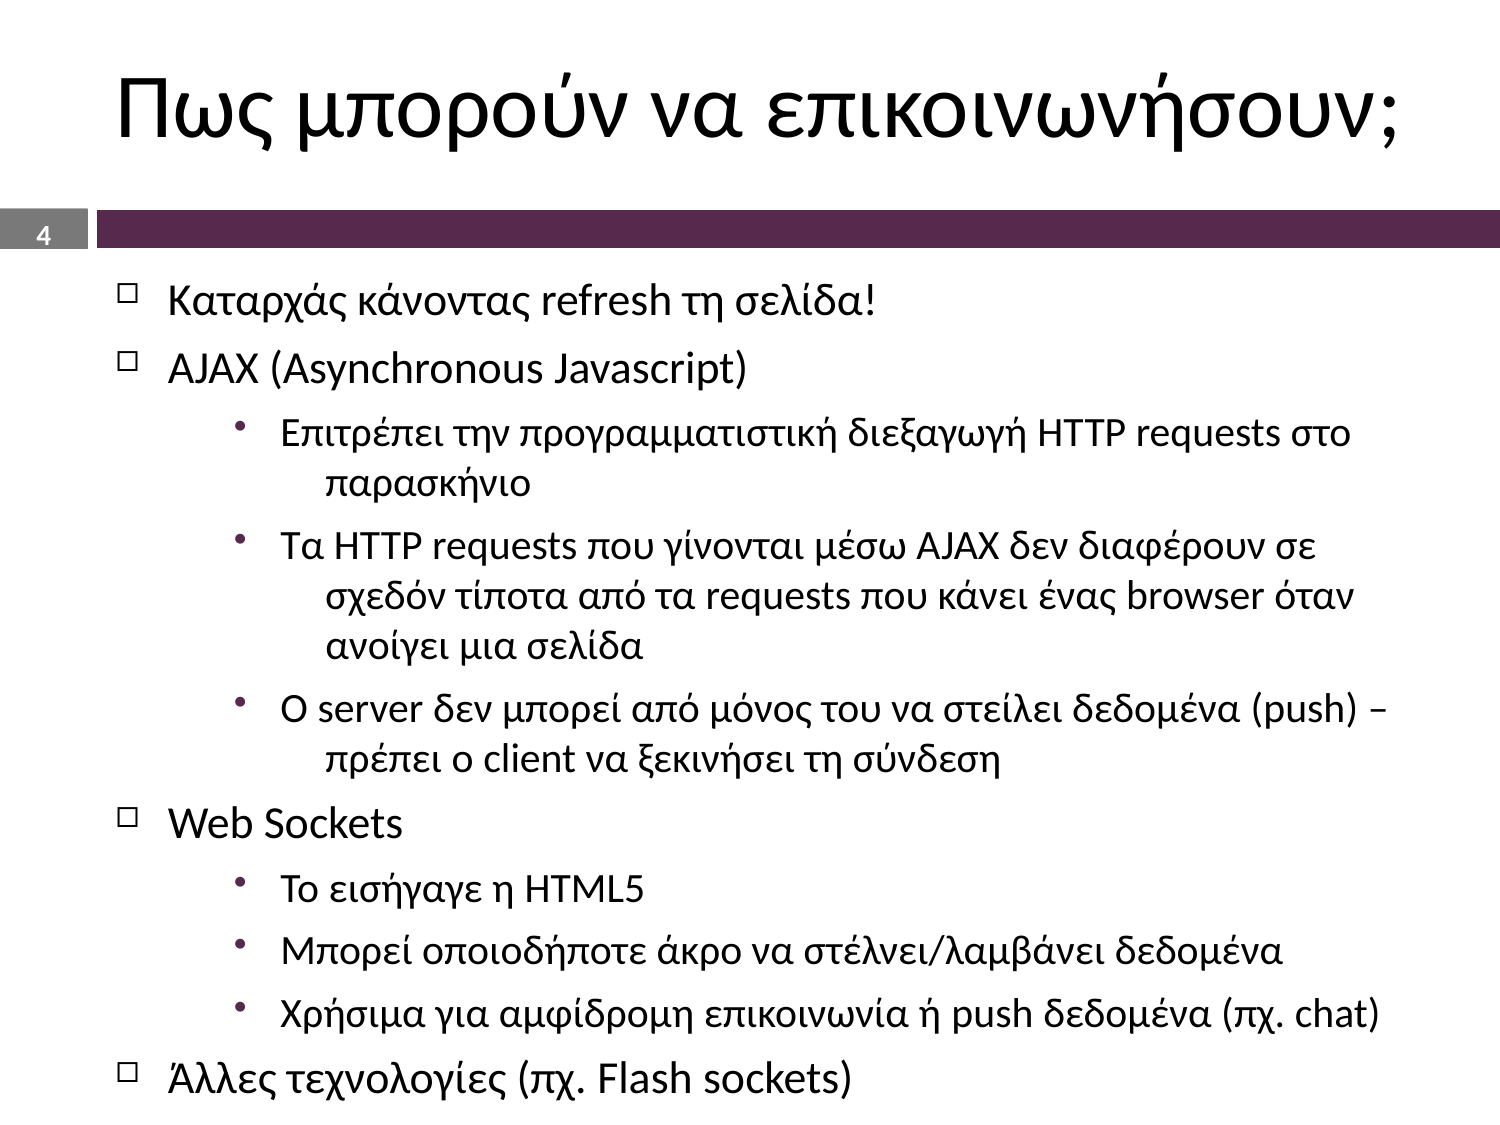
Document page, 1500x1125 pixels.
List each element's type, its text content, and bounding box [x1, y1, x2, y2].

text_box [0, 208, 88, 249]
title Πως μπορούν να επικοινωνήσουν; [100, 19, 1438, 182]
list Καταρχάς κάνοντας refresh τη σελίδα! AJAX (Asynchronous Javascript) Επιτρέπει την προγραμματιστική διεξαγωγή HTTP requests στο παρασκήνιο Τα HTTP requests που γίνονται μέσω AJAX δεν διαφέρουν σε σχεδόν τίποτα από τα requests που κάνει ένας browser όταν ανοίγει μια σελίδα Ο server δεν μπορεί από μόνος του να στείλει δεδομένα (push) – πρέπει ο client να ξεκινήσει τη σύνδεση Web Sockets Το εισήγαγε η HTML5 Μπορεί οποιοδήποτε άκρο να στέλνει/λαμβάνει δεδομένα Χρήσιμα για αμφίδρομη επικοινωνία ή push δεδομένα (πχ. chat) Άλλες τεχνολογίες (πχ. Flash sockets) [100, 262, 1438, 1125]
